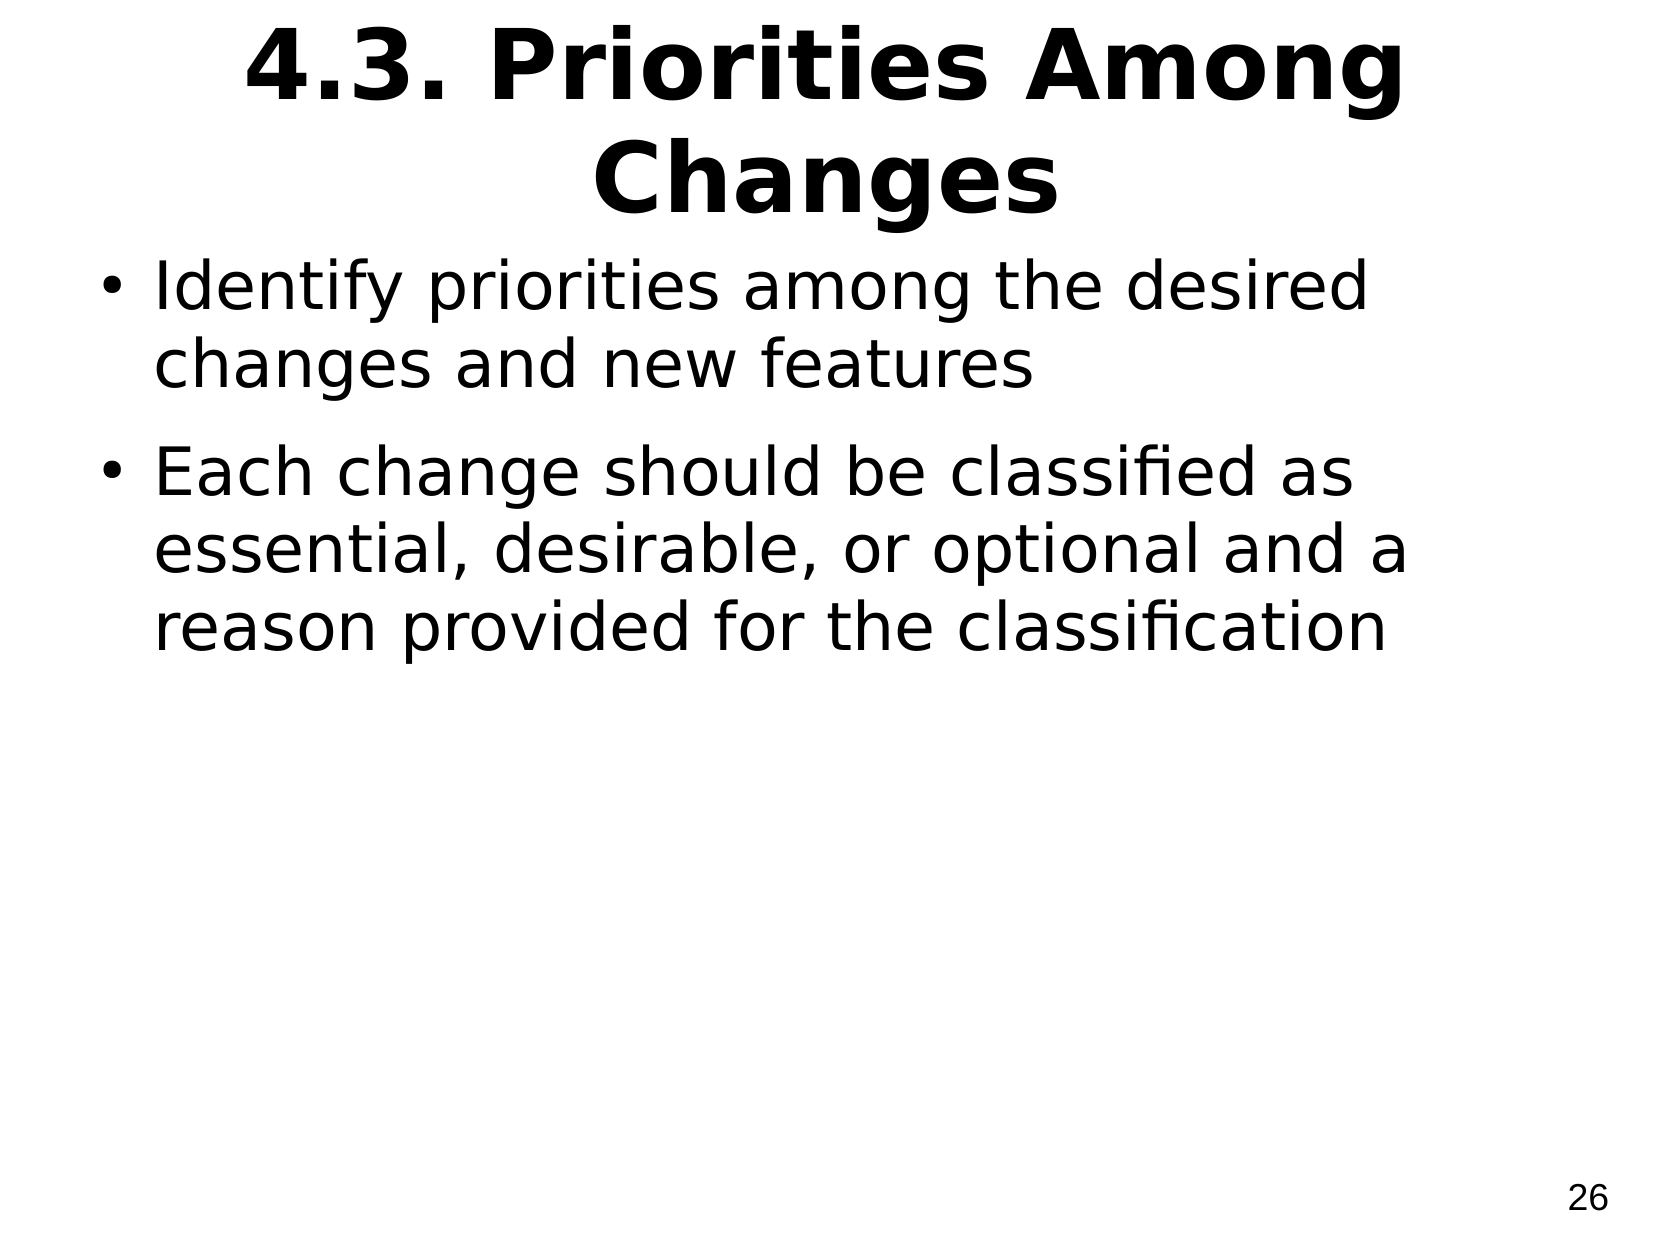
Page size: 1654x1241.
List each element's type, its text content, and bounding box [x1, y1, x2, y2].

list Identify priorities among the desired changes and new features Each change should be classified as essential, desirable, or optional and a reason provided for the classification [82, 248, 1538, 1186]
title 4.3. Priorities Among Changes [82, 8, 1571, 236]
